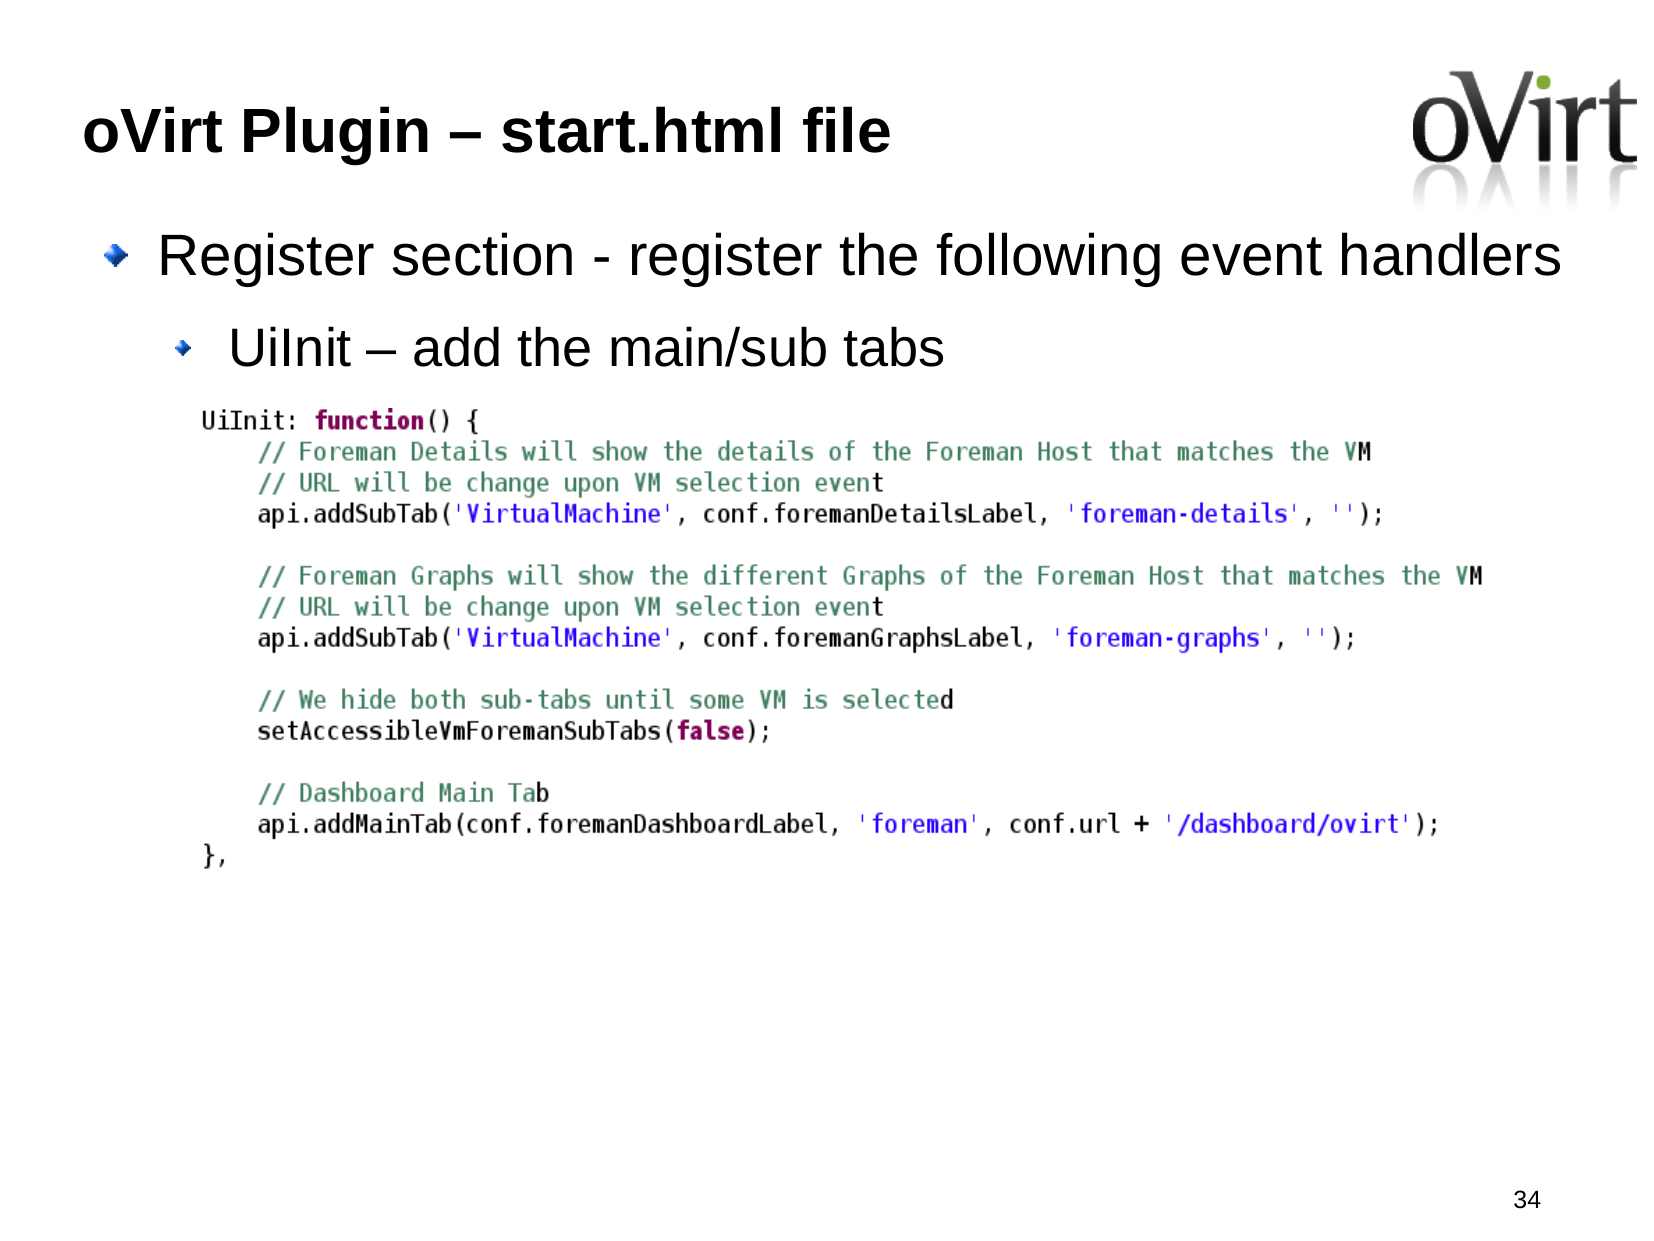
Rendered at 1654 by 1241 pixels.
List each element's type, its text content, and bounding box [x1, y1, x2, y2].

title oVirt Plugin – start.html file [82, 37, 1303, 226]
picture [199, 408, 1490, 875]
list Register section - register the following event handlers UiInit – add the main/sub tabs [86, 222, 1576, 1017]
picture [1413, 63, 1637, 212]
